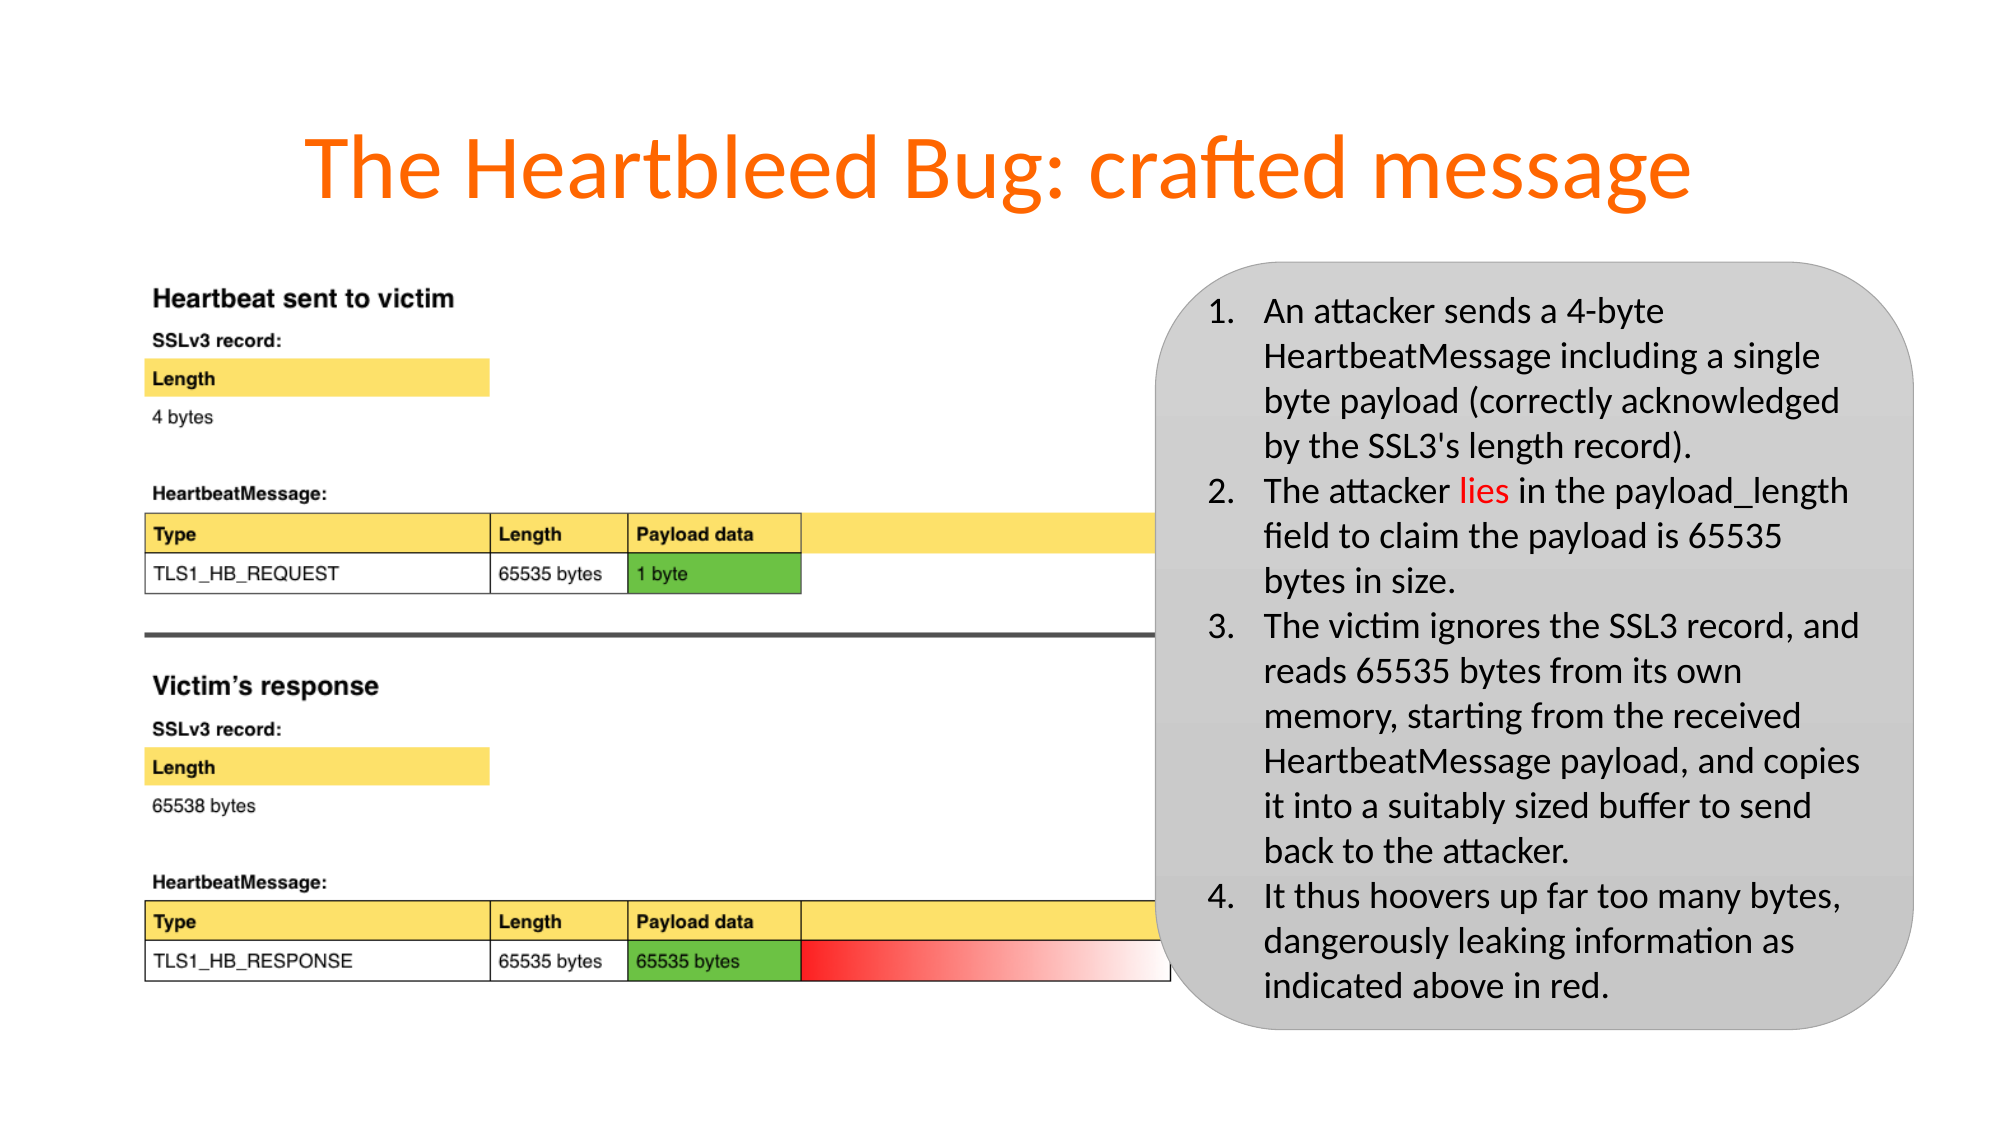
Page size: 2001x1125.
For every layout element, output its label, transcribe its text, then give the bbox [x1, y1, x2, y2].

text_box An attacker sends a 4-byte HeartbeatMessage including a single byte payload (correctly acknowledged by the SSL3's length record). The attacker lies in the payload_length field to claim the payload is 65535 bytes in size. The victim ignores the SSL3 record, and reads 65535 bytes from its own memory, starting from the received HeartbeatMessage payload, and copies it into a suitably sized buffer to send back to the attacker. It thus hoovers up far too many bytes, dangerously leaking information as indicated above in red. [1155, 262, 1914, 1030]
picture [137, 277, 1184, 992]
title The Heartbleed Bug: crafted message [137, 59, 1863, 278]
